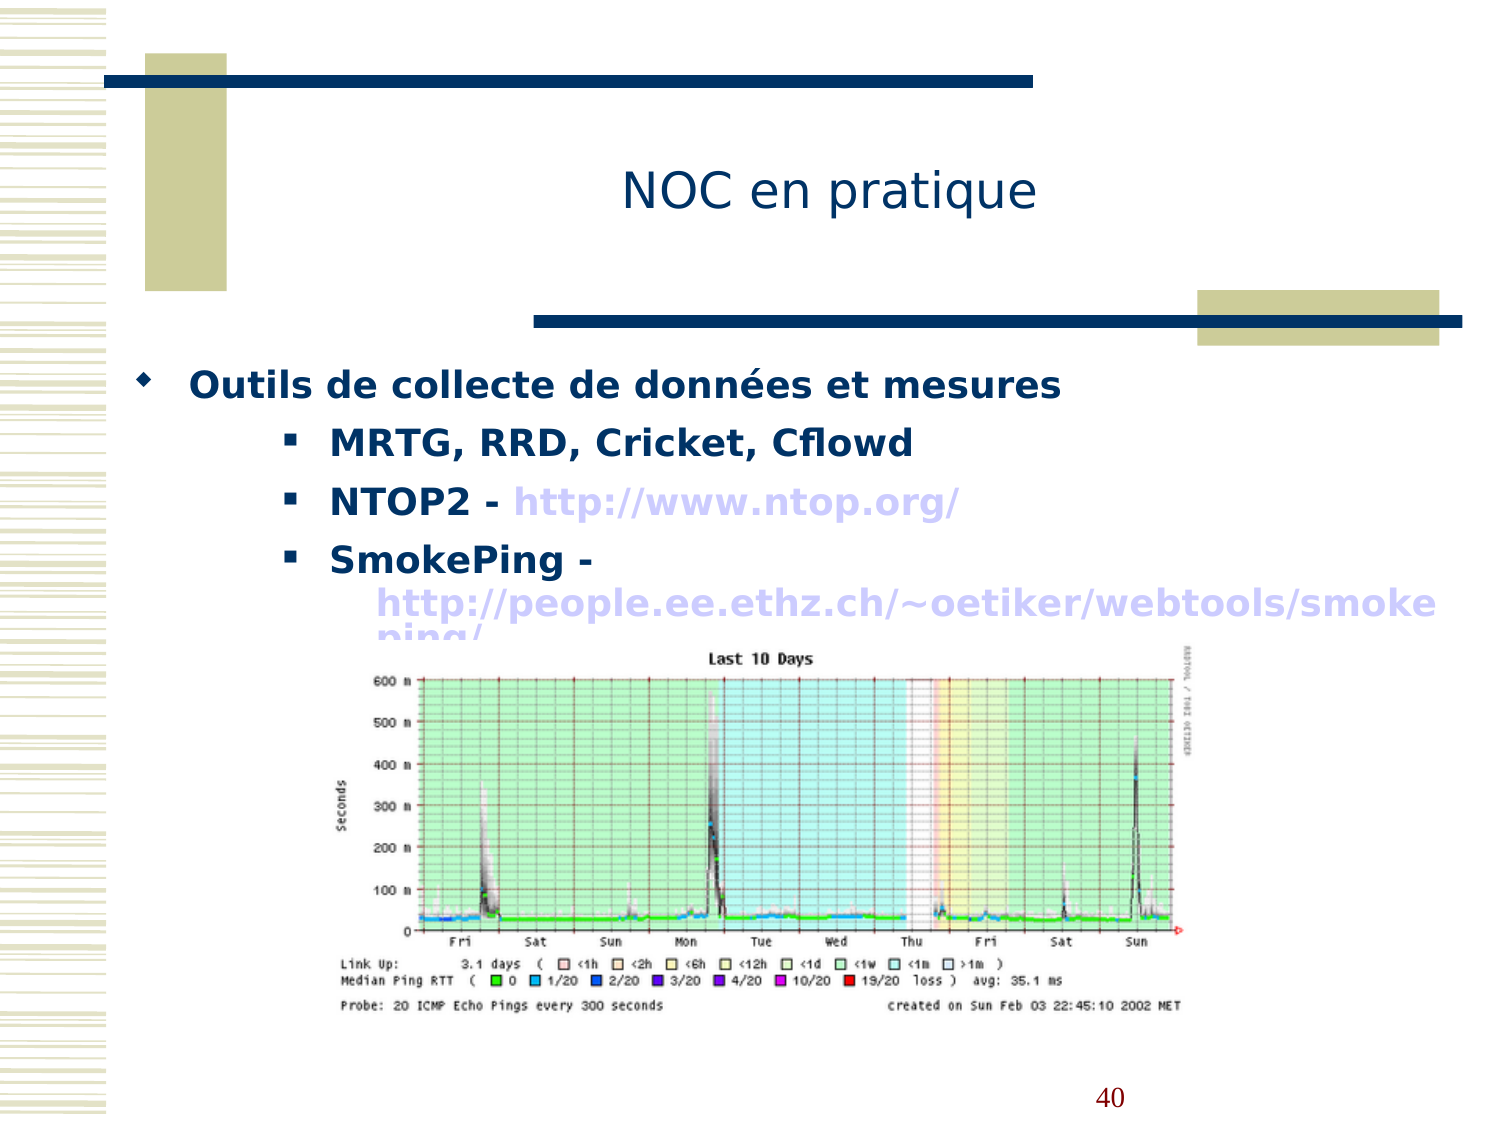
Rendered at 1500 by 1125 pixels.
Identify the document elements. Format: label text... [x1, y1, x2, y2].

list Outils de collecte de données et mesures MRTG, RRD, Cricket, Cflowd NTOP2 - http://www.ntop.org/ SmokePing - http://people.ee.ethz.ch/~oetiker/webtools/smokeping/ [132, 363, 1439, 1037]
picture [325, 640, 1195, 1022]
title NOC en pratique [225, 99, 1436, 288]
